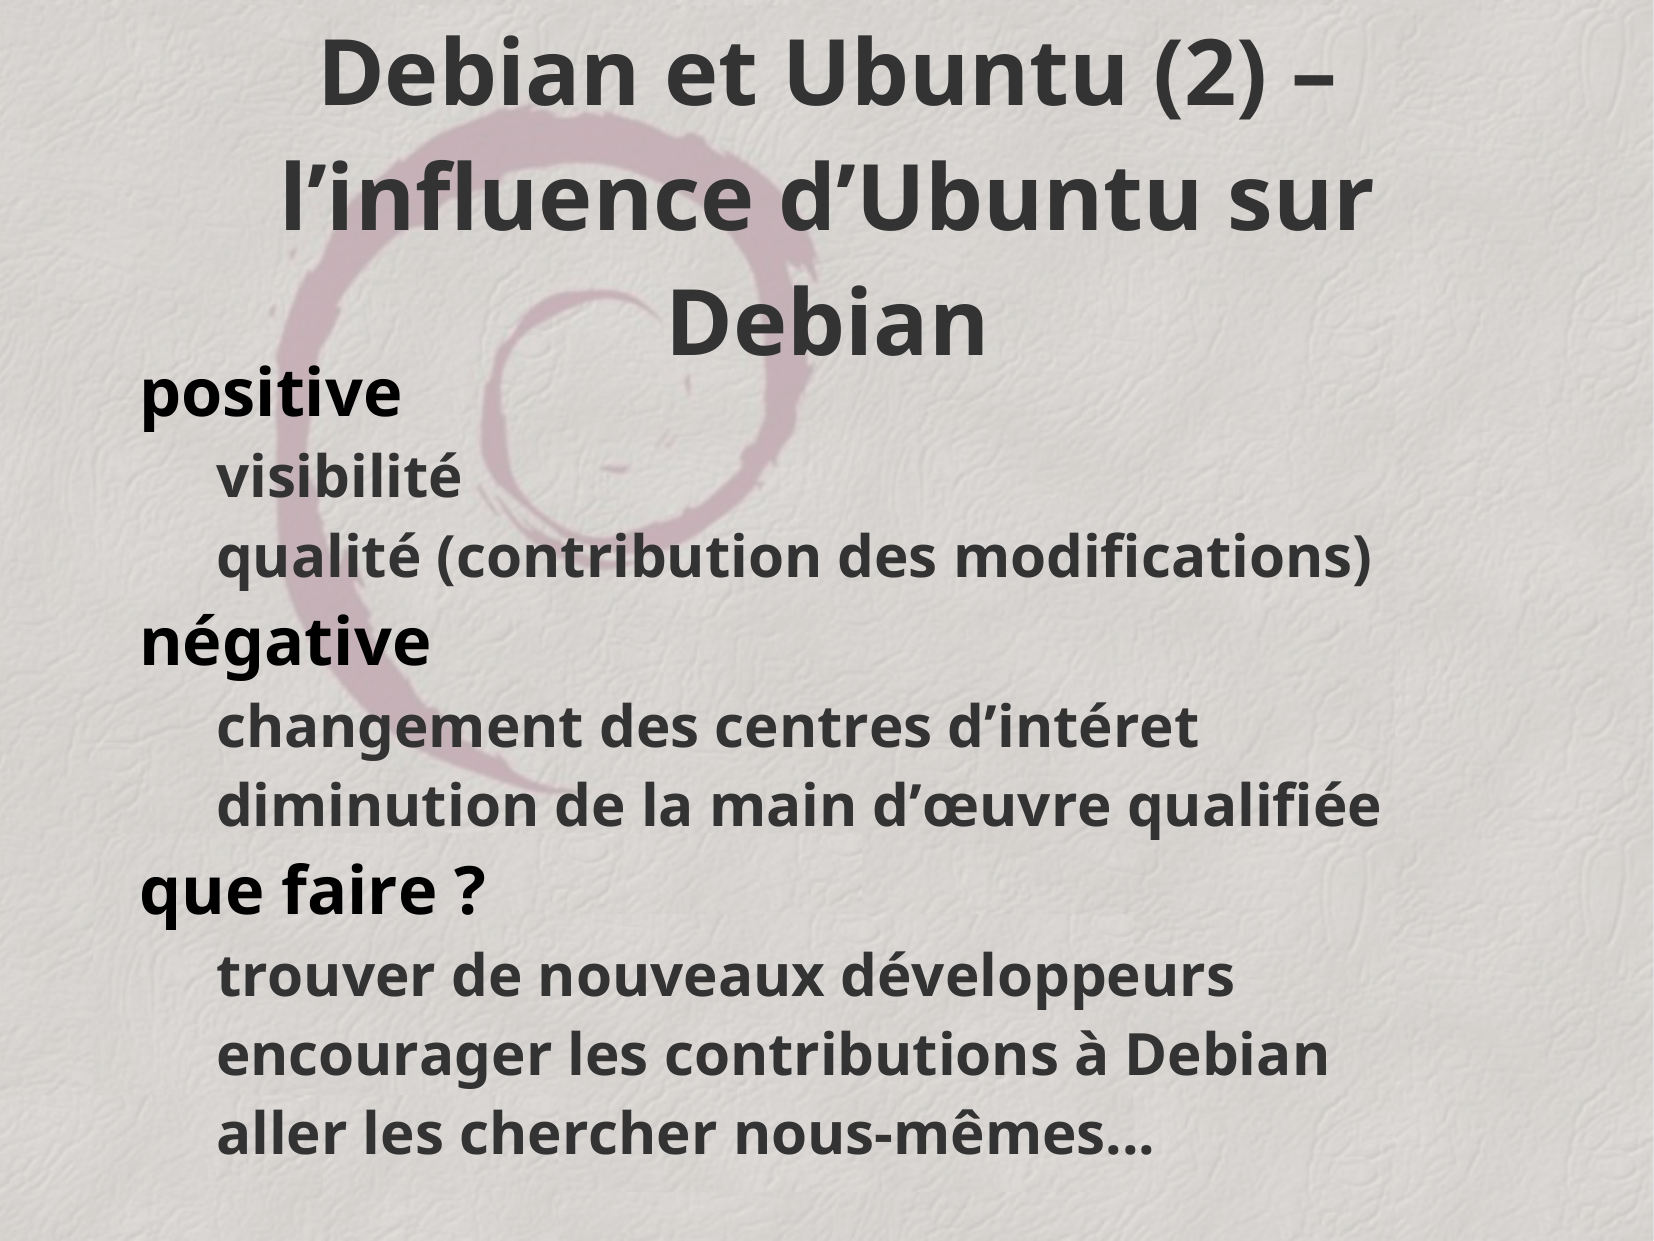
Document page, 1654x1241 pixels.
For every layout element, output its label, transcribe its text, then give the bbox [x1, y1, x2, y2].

list positive visibilité qualité (contribution des modifications) négative changement des centres d’intéret diminution de la main d’œuvre qualifiée que faire ? trouver de nouveaux développeurs encourager les contributions à Debian aller les chercher nous-mêmes... [121, 344, 1534, 1112]
title Debian et Ubuntu (2) – l’influence d’Ubuntu sur Debian [121, 88, 1534, 301]
picture [0, 0, 1654, 1241]
